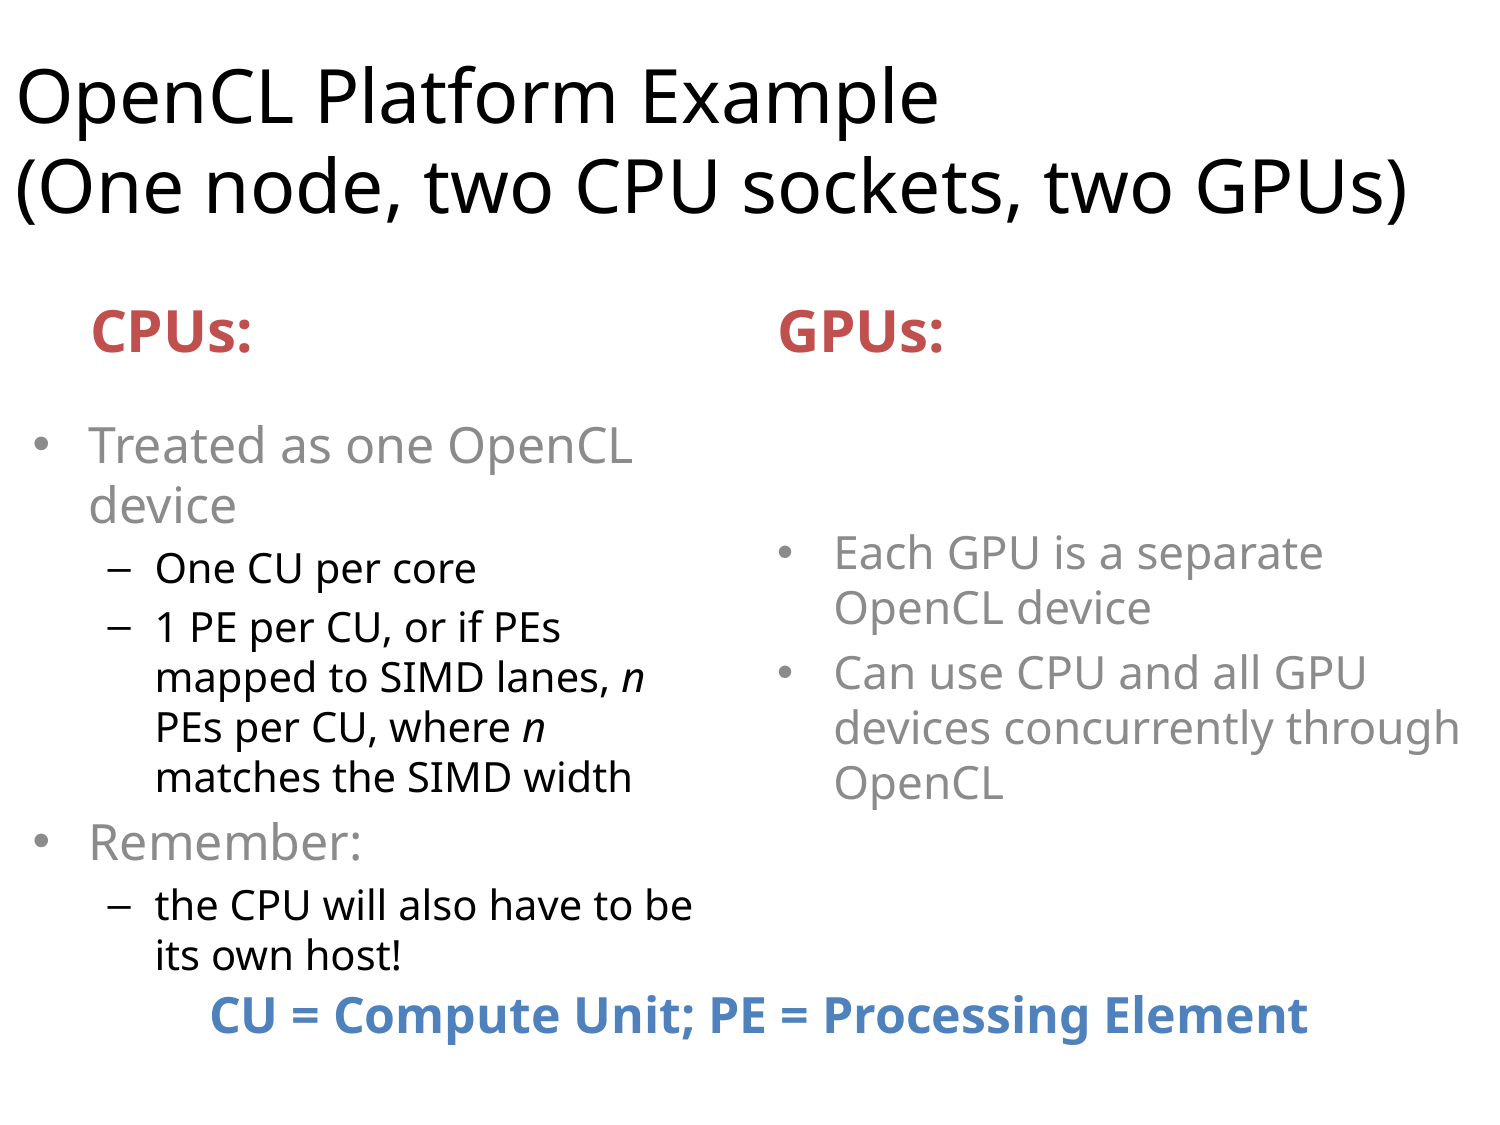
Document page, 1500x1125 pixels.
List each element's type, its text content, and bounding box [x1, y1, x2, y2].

list Each GPU is a separate OpenCL device Can use CPU and all GPU devices concurrently through OpenCL [761, 372, 1483, 1021]
text_box CU = Compute Unit; PE = Processing Element [194, 975, 1325, 1051]
list CPUs: [75, 267, 738, 372]
title OpenCL Platform Example (One node, two CPU sockets, two GPUs) [0, 45, 1500, 233]
list Treated as one OpenCL device One CU per core 1 PE per CU, or if PEs mapped to SIMD lanes, n PEs per CU, where n matches the SIMD width Remember: the CPU will also have to be its own host! [17, 372, 738, 1021]
list GPUs: [761, 267, 1425, 372]
